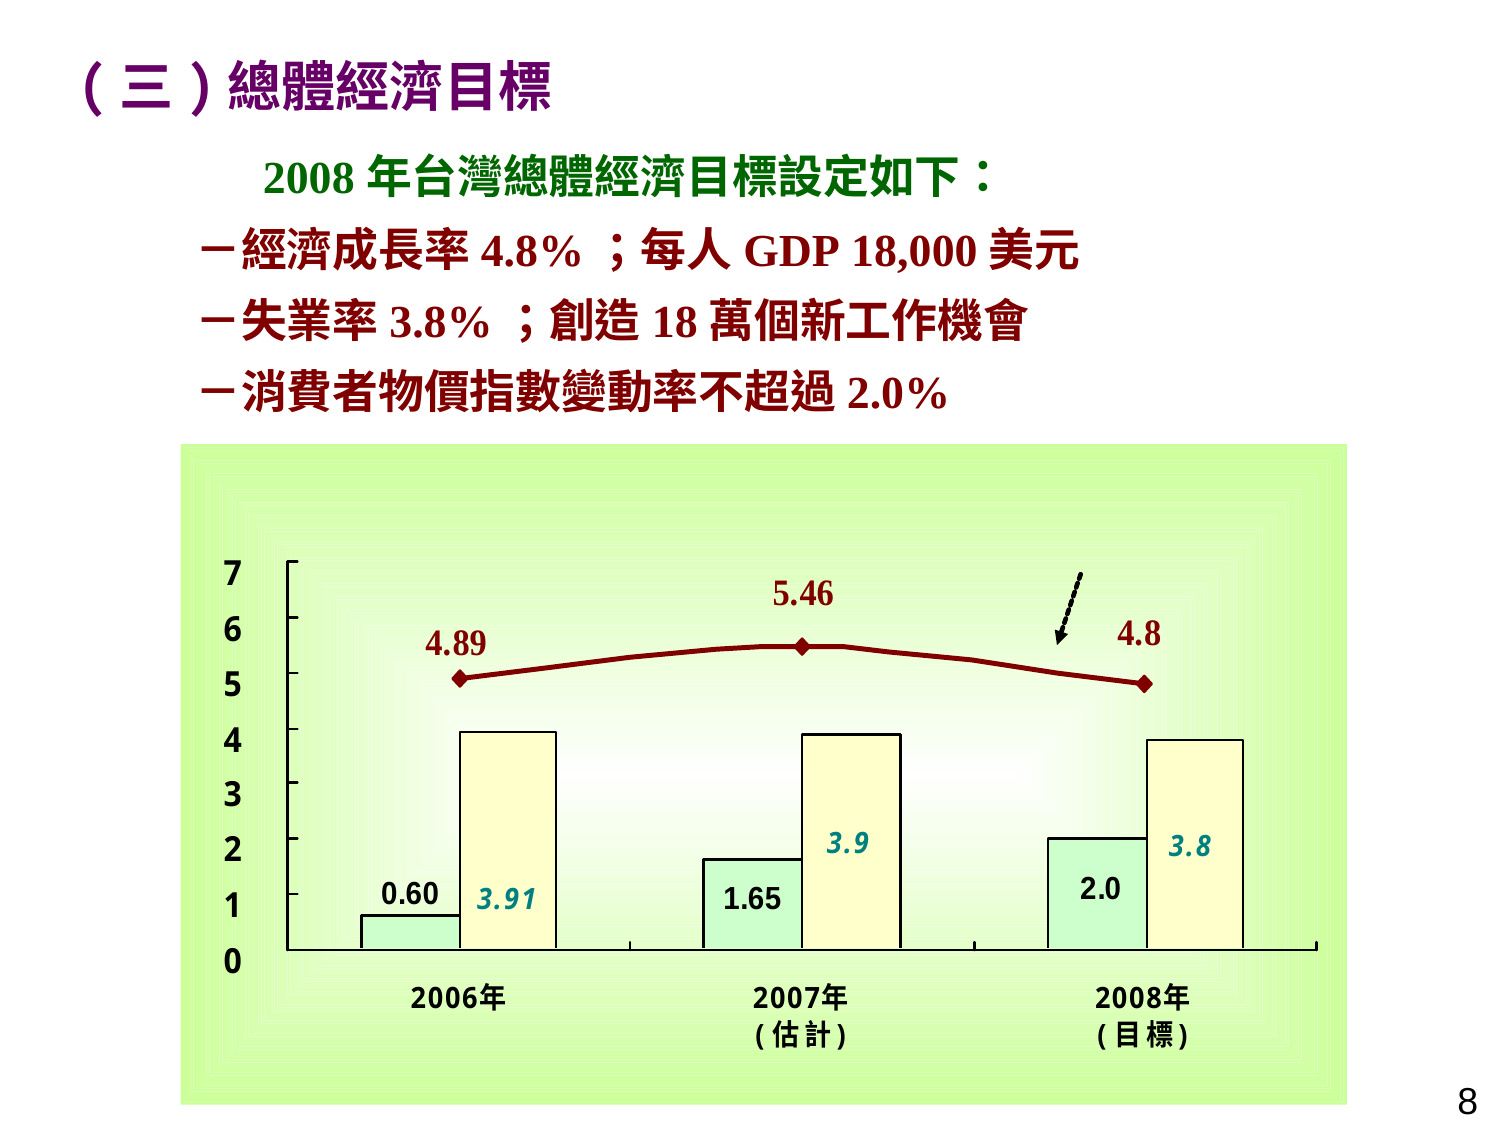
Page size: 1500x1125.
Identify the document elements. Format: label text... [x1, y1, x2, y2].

text_box [180, 444, 1347, 1105]
text_box 2008年台灣總體經濟目標設定如下： [88, 134, 1353, 211]
text_box (三)總體經濟目標 [64, 32, 821, 126]
text_box 8 [1442, 1069, 1500, 1125]
chart [181, 481, 1329, 1065]
text_box －經濟成長率4.8%；每人GDP 18,000美元 －失業率3.8%；創造18萬個新工作機會 －消費者物價指數變動率不超過2.0% [180, 196, 1412, 426]
